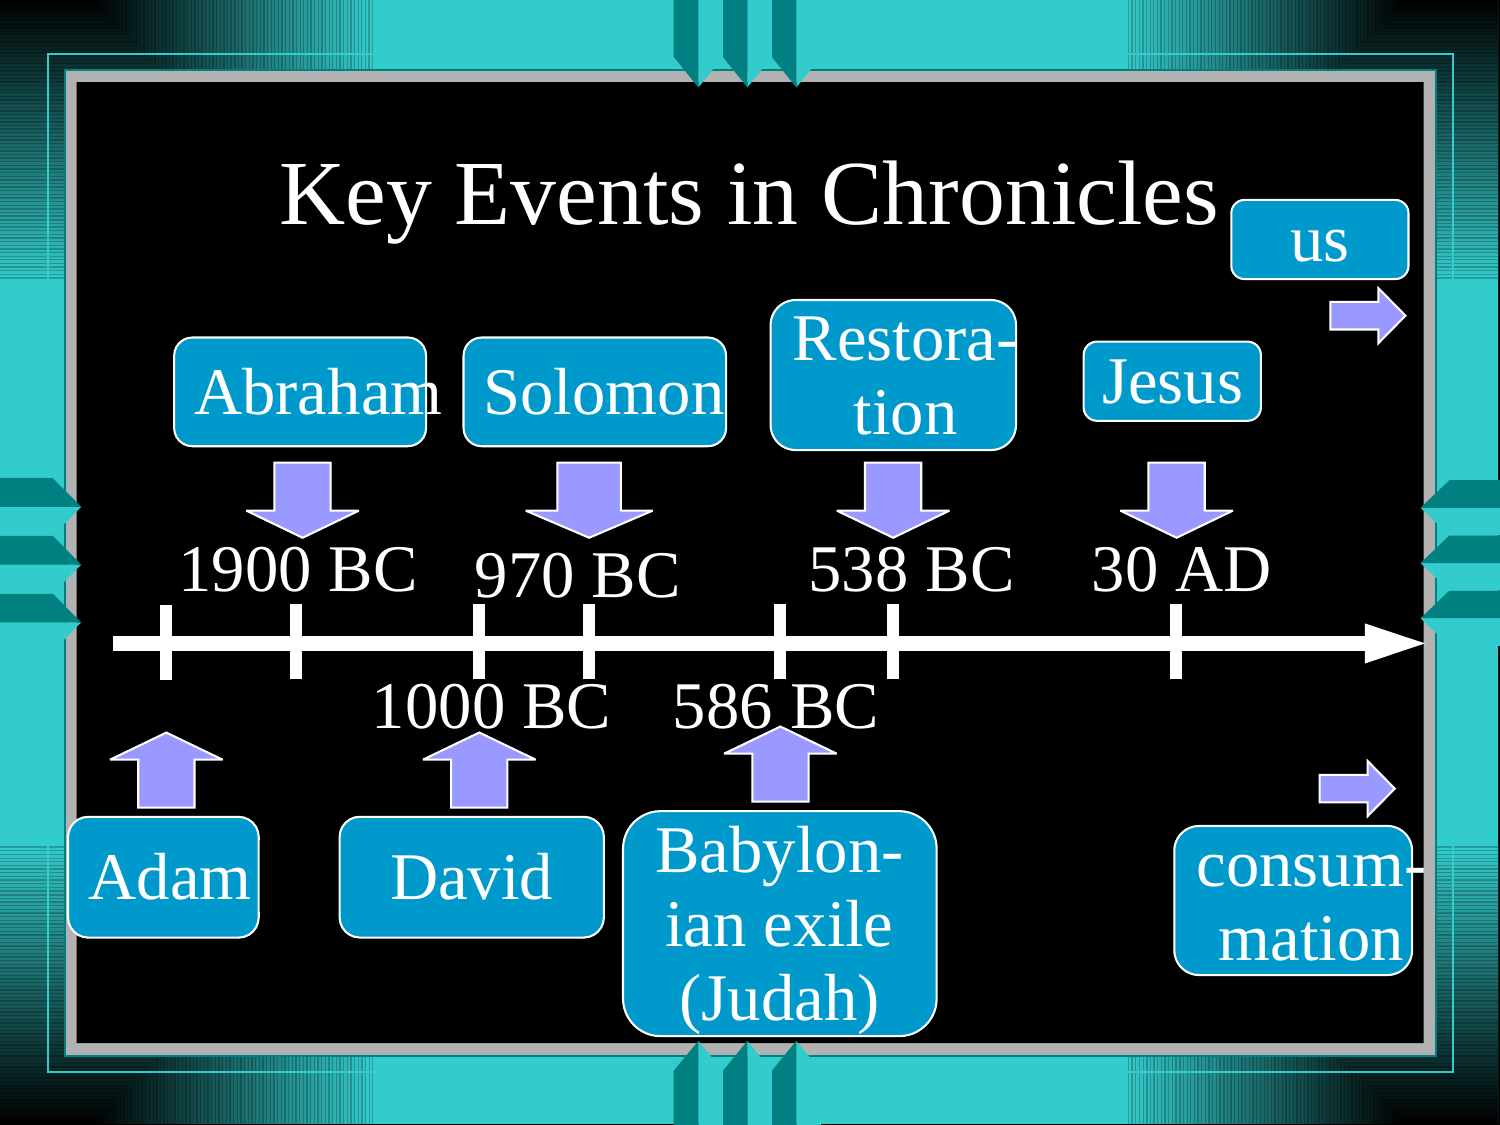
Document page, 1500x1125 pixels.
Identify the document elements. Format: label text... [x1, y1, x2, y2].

text_box us [1231, 199, 1409, 280]
text_box [1319, 761, 1395, 817]
text_box [423, 751, 536, 808]
text_box 1000 BC [357, 661, 655, 751]
text_box Adam [68, 816, 259, 938]
text_box 30 AD [1094, 525, 1378, 614]
text_box 1900 BC [163, 525, 464, 614]
title Key Events in Chronicles [112, 99, 1388, 288]
text_box [110, 732, 223, 808]
text_box Abraham [174, 337, 427, 447]
text_box 538 BC [793, 525, 1094, 614]
text_box David [339, 816, 604, 938]
text_box [525, 462, 653, 530]
text_box 970 BC [459, 530, 755, 620]
text_box [1330, 288, 1406, 344]
text_box 586 BC [658, 661, 959, 751]
text_box [836, 462, 950, 525]
text_box Babylon- ian exile (Judah) [623, 811, 937, 1037]
text_box consum- mation [1174, 825, 1413, 976]
text_box Jesus [1083, 341, 1261, 421]
text_box [246, 462, 359, 525]
text_box [1120, 462, 1233, 525]
text_box [724, 751, 837, 802]
text_box Solomon [463, 337, 727, 447]
text_box Restora- tion [770, 299, 1017, 451]
